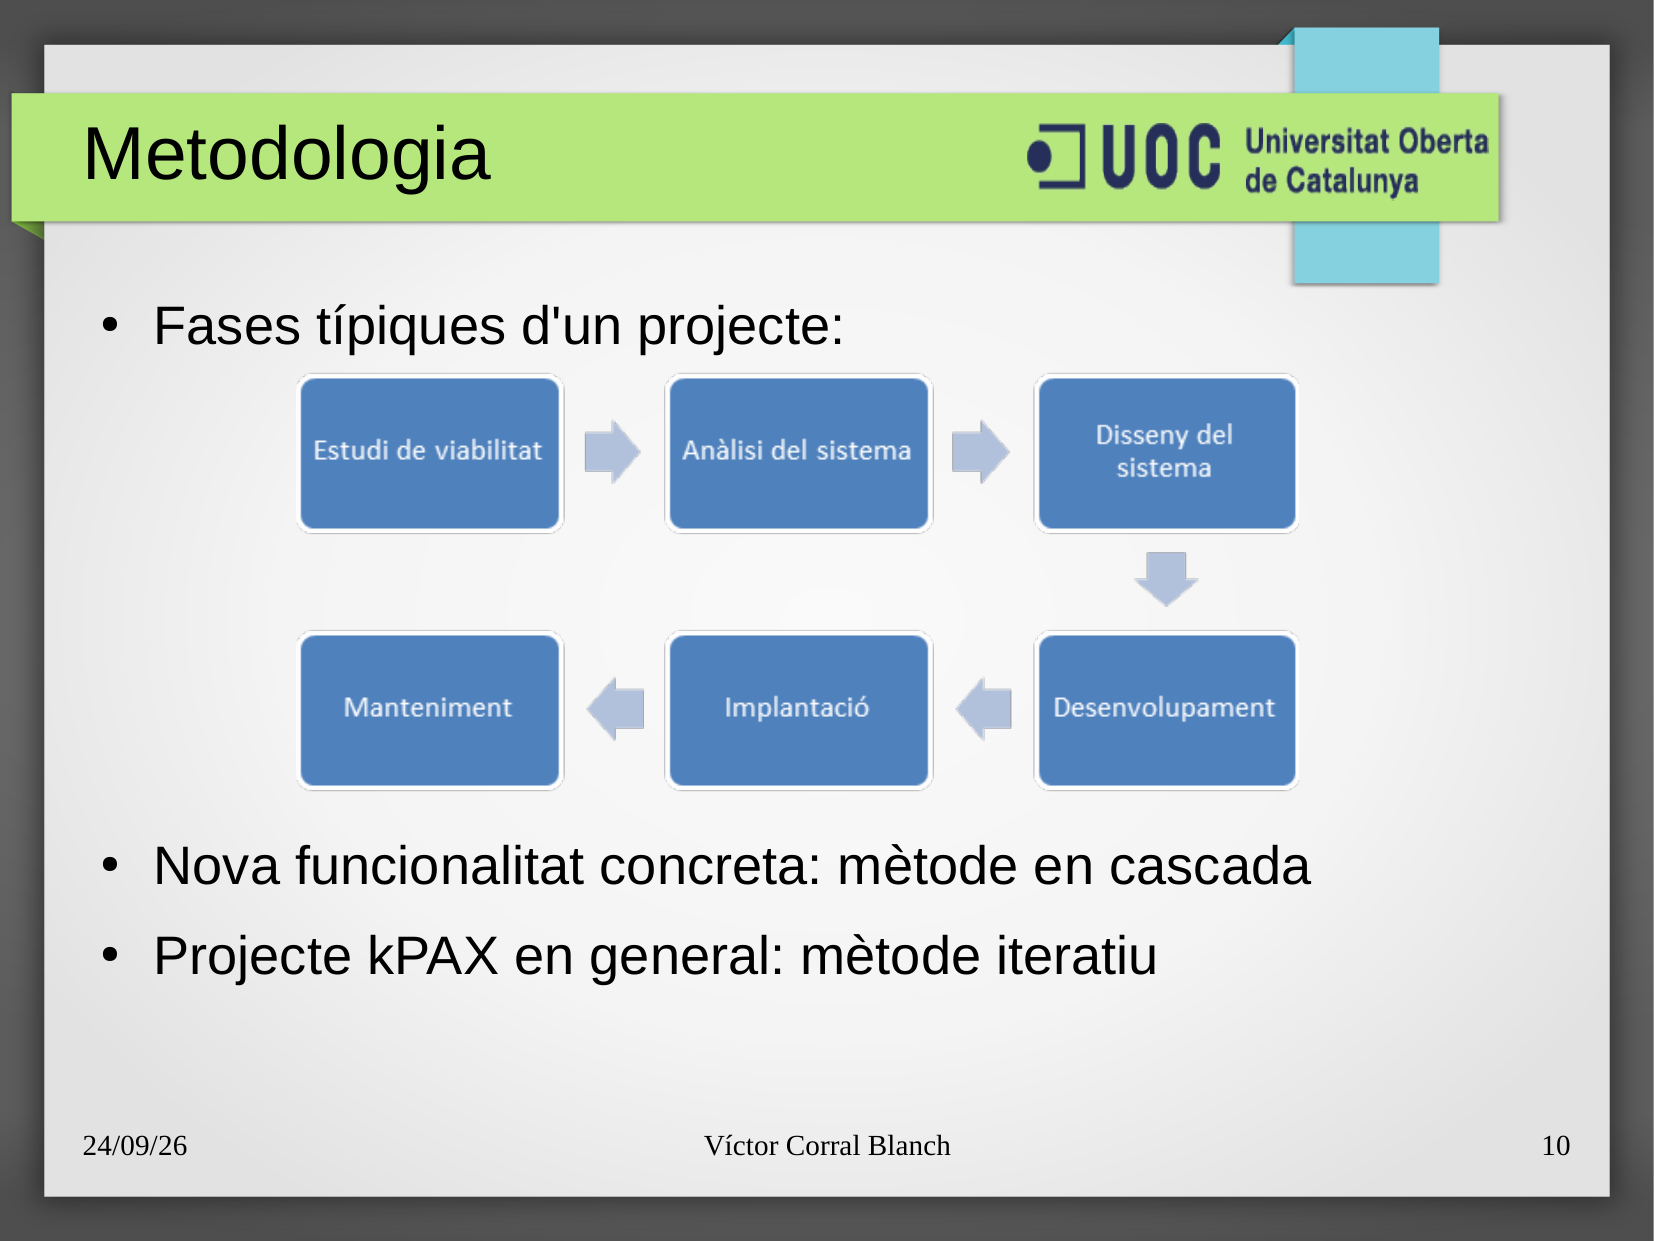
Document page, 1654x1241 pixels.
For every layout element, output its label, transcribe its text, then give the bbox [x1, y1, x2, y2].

title Metodologia [82, 94, 1016, 213]
picture [0, 0, 1654, 1241]
list Fases típiques d'un projecte: Nova funcionalitat concreta: mètode en cascada Projecte kPAX en general: mètode iteratiu [82, 295, 1571, 1015]
